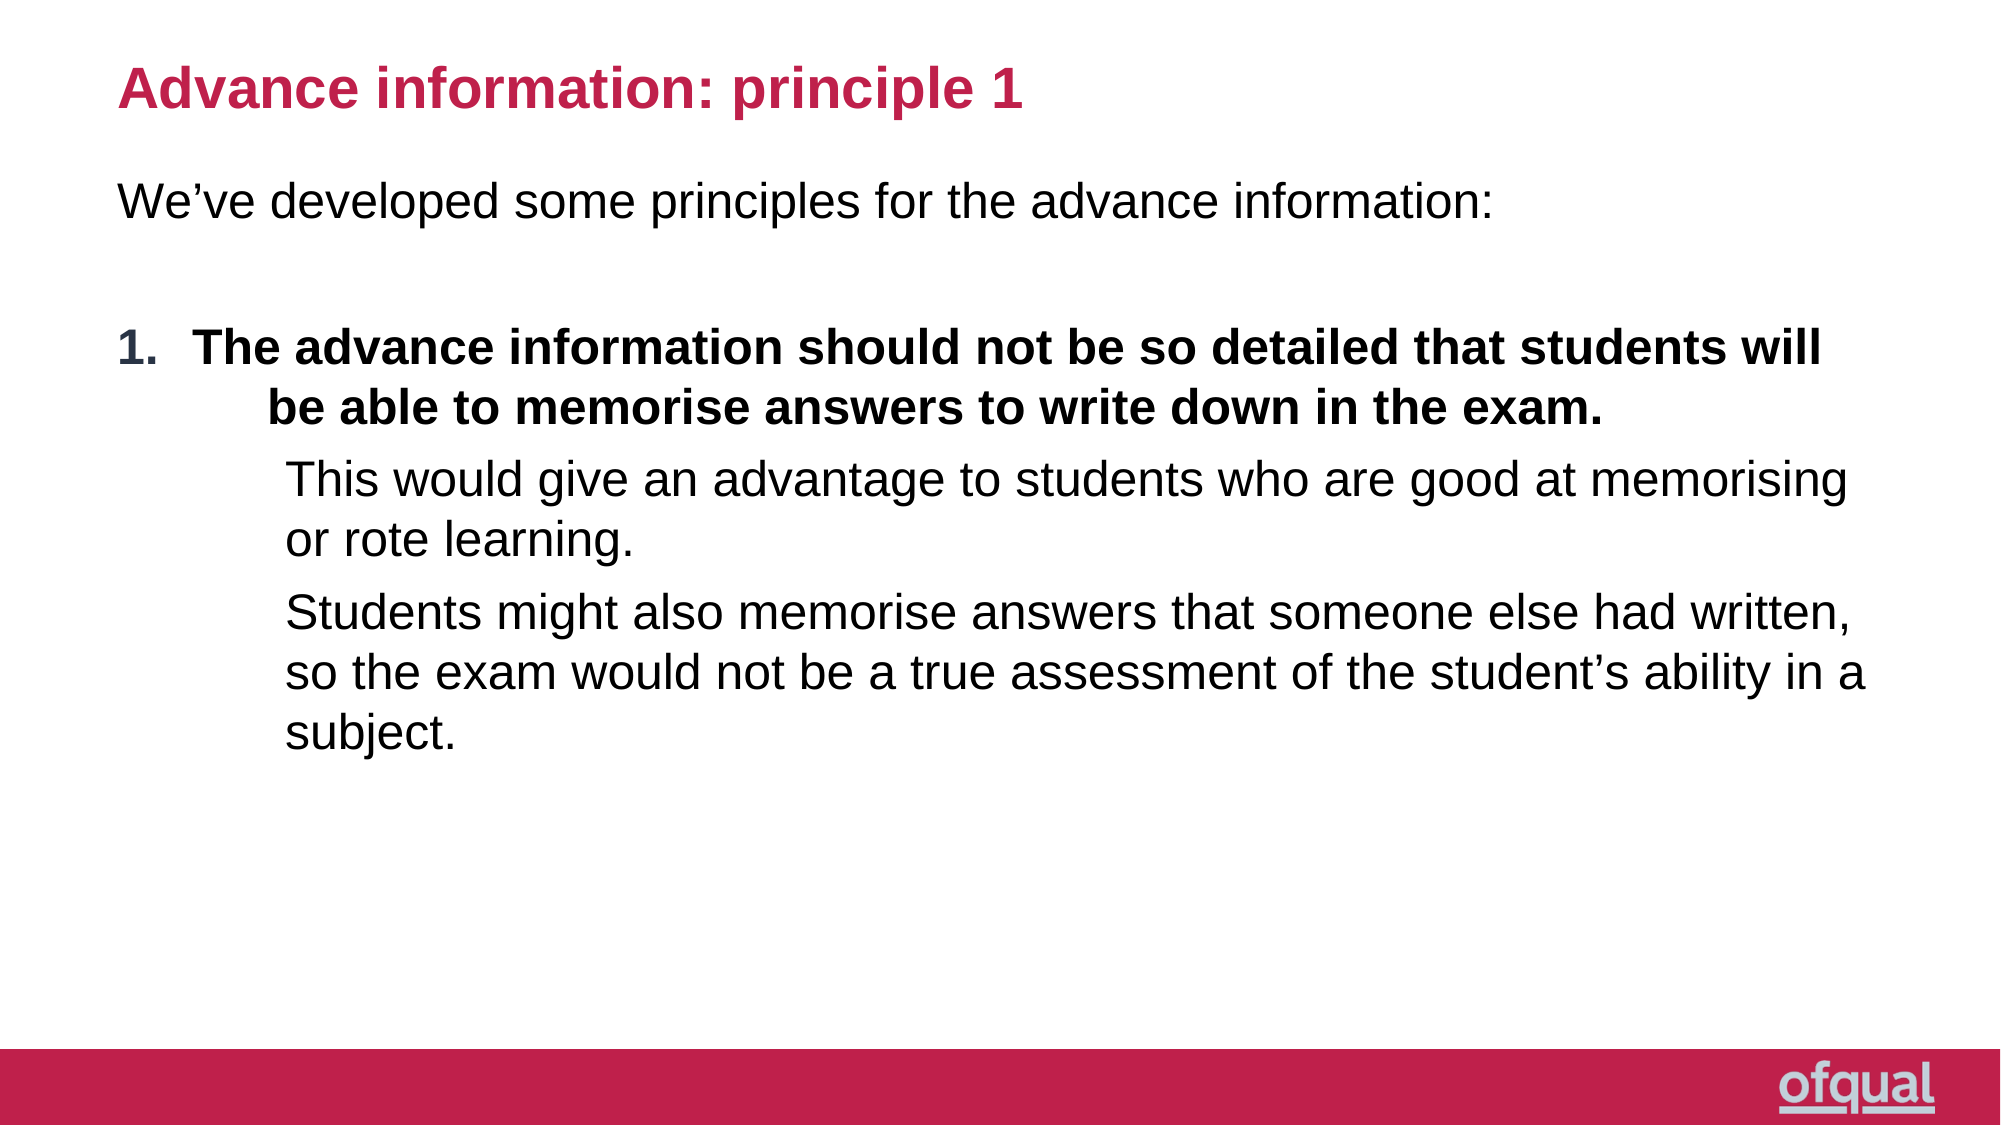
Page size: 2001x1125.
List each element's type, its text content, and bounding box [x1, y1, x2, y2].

title Advance information: principle 1 [102, 42, 1491, 138]
list We’ve developed some principles for the advance information: The advance information should not be so detailed that students will be able to memorise answers to write down in the exam. This would give an advantage to students who are good at memorising or rote learning. Students might also memorise answers that someone else had written, so the exam would not be a true assessment of the student’s ability in a subject. [102, 161, 1903, 1036]
